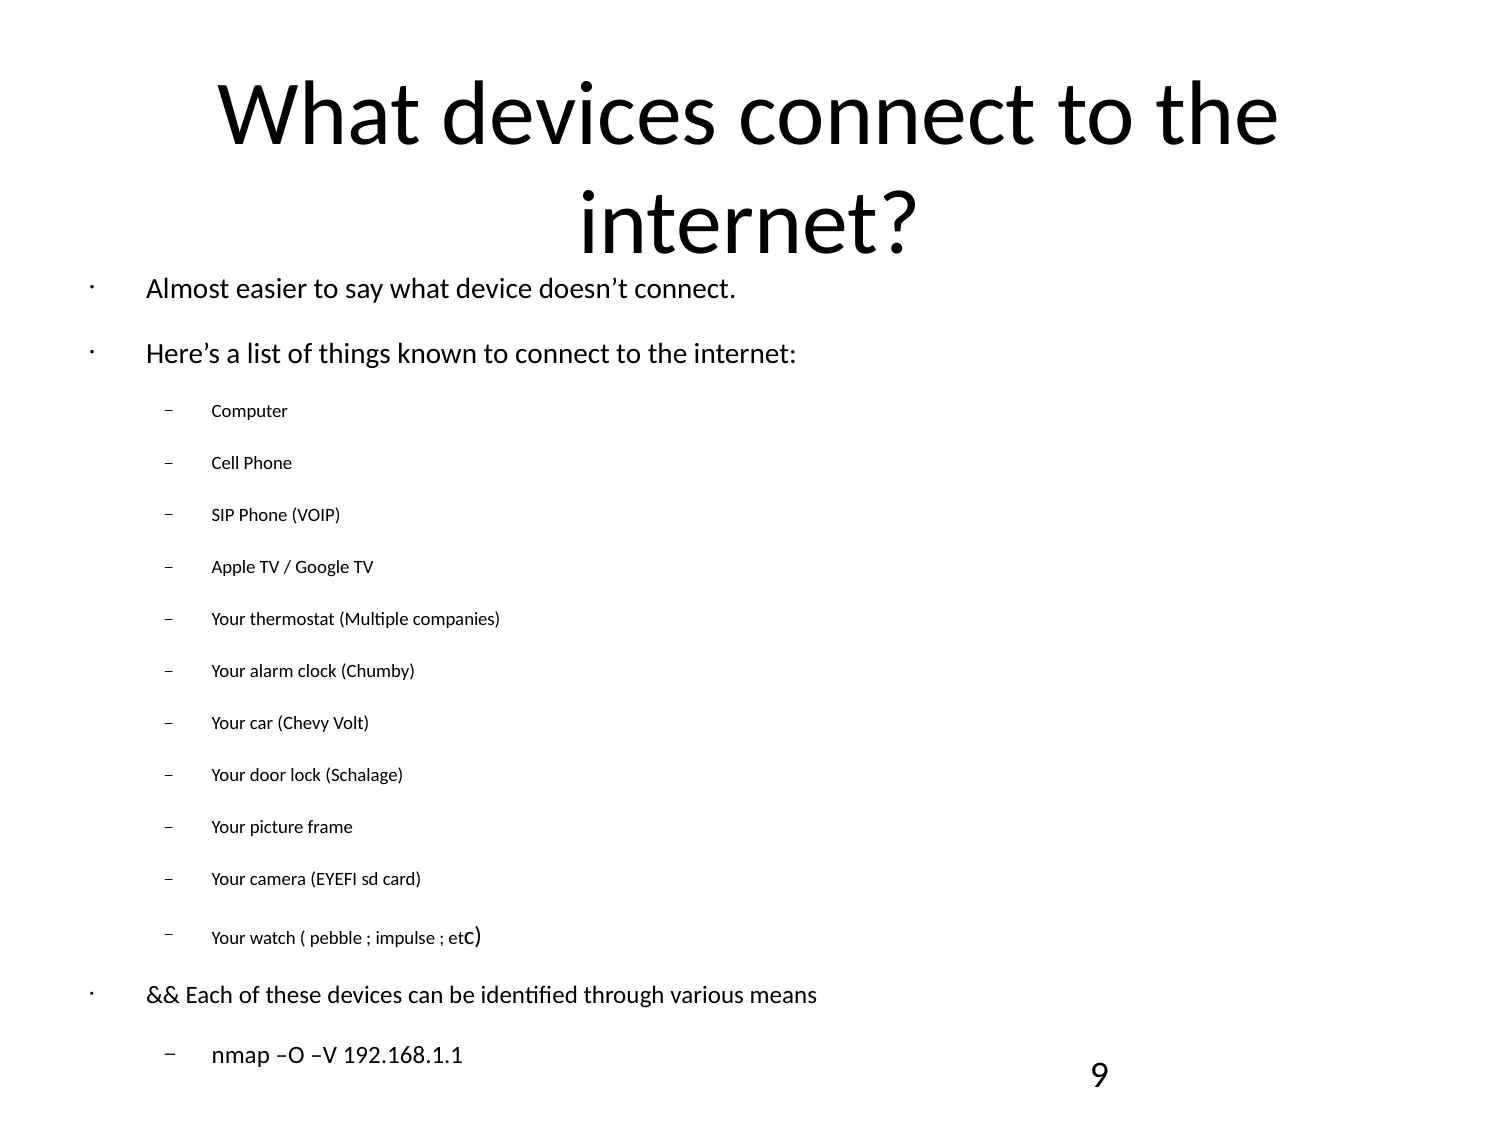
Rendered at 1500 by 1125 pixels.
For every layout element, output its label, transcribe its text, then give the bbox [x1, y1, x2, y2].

title What devices connect to the internet? [75, 45, 1425, 233]
slide_number <number> [1074, 1042, 1425, 1103]
list Almost easier to say what device doesn’t connect. Here’s a list of things known to connect to the internet: Computer Cell Phone SIP Phone (VOIP) Apple TV / Google TV Your thermostat (Multiple companies) Your alarm clock (Chumby) Your car (Chevy Volt) Your door lock (Schalage) Your picture frame Your camera (EYEFI sd card) Your watch ( pebble ; impulse ; etc) && Each of these devices can be identified through various means nmap –O –V 192.168.1.1 [75, 262, 1425, 1005]
